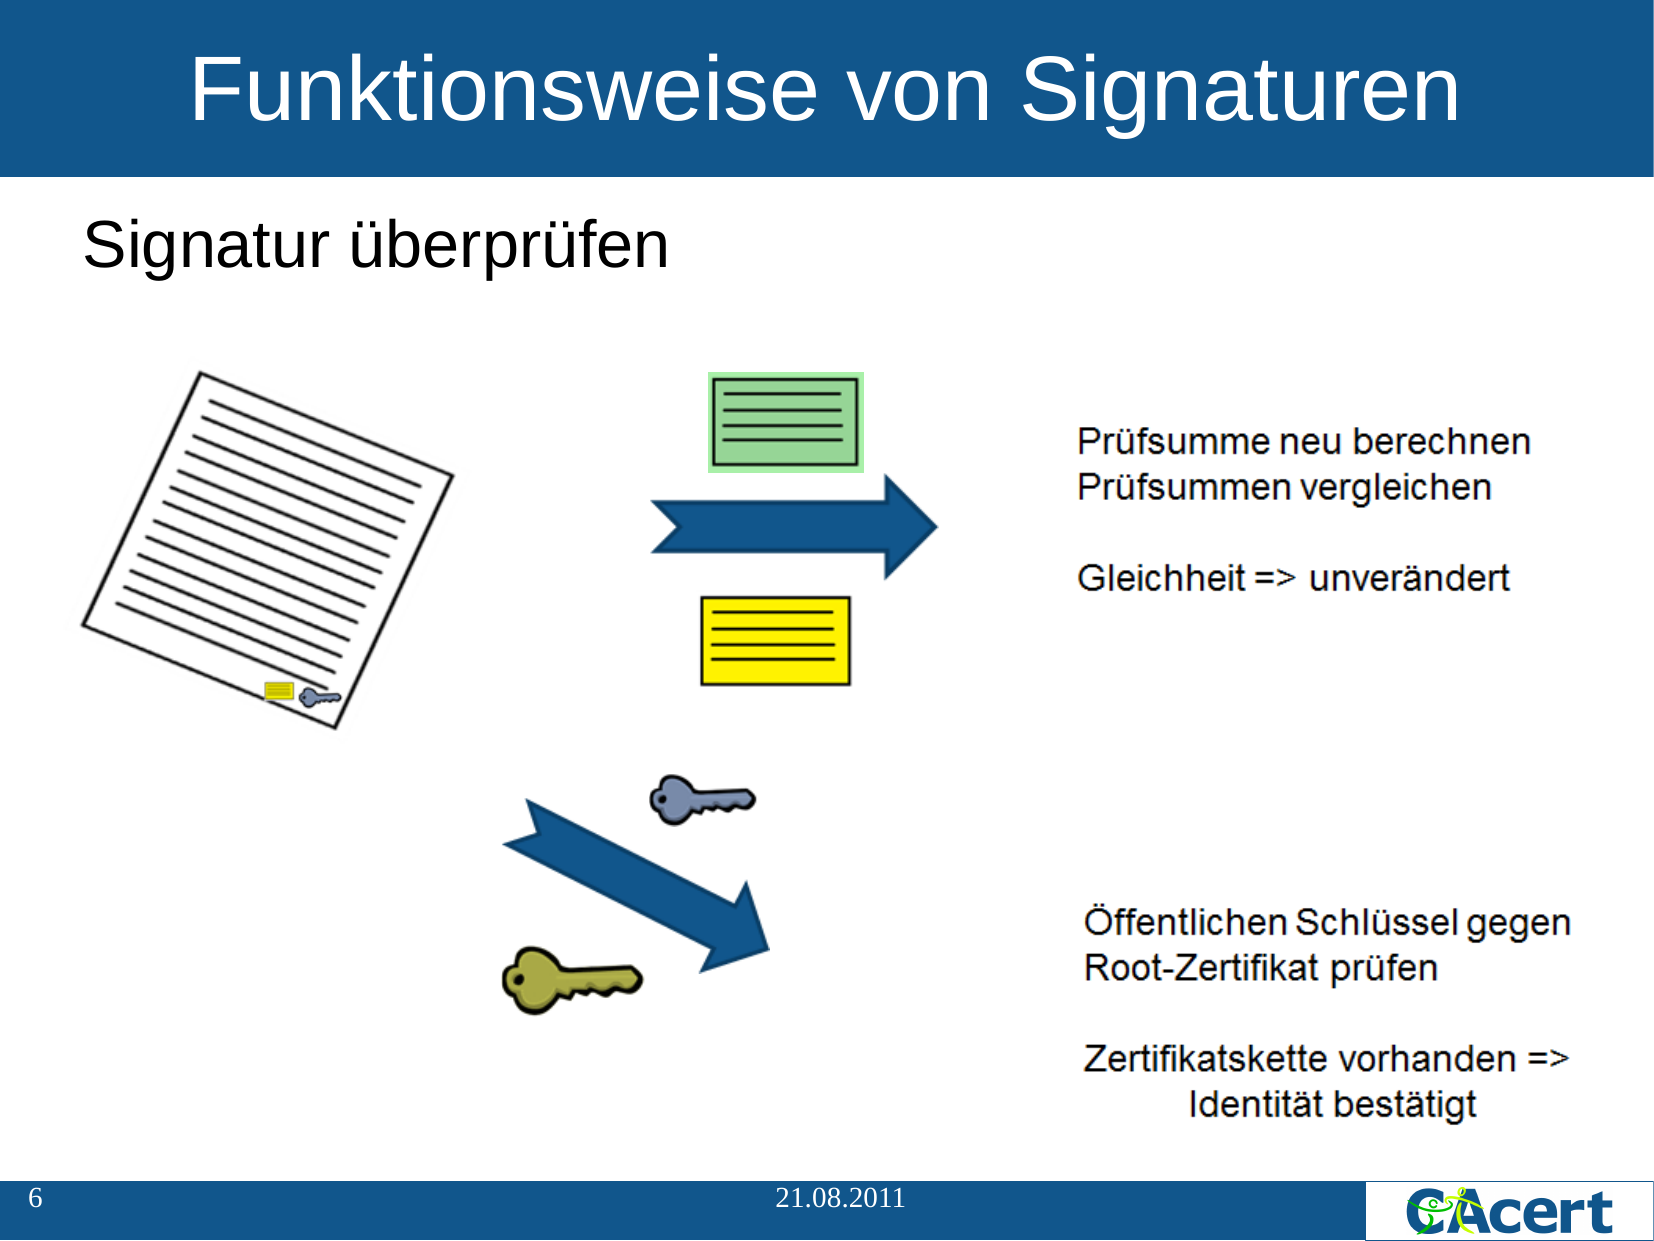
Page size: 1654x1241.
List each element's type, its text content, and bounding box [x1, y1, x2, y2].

picture [501, 773, 770, 1017]
list Signatur überprüfen [82, 206, 1571, 1152]
picture [61, 354, 473, 745]
picture [649, 372, 939, 582]
picture [1406, 1186, 1613, 1235]
title Funktionsweise von Signaturen [82, 0, 1571, 178]
picture [1055, 404, 1595, 621]
picture [696, 590, 857, 693]
picture [1062, 885, 1654, 1147]
